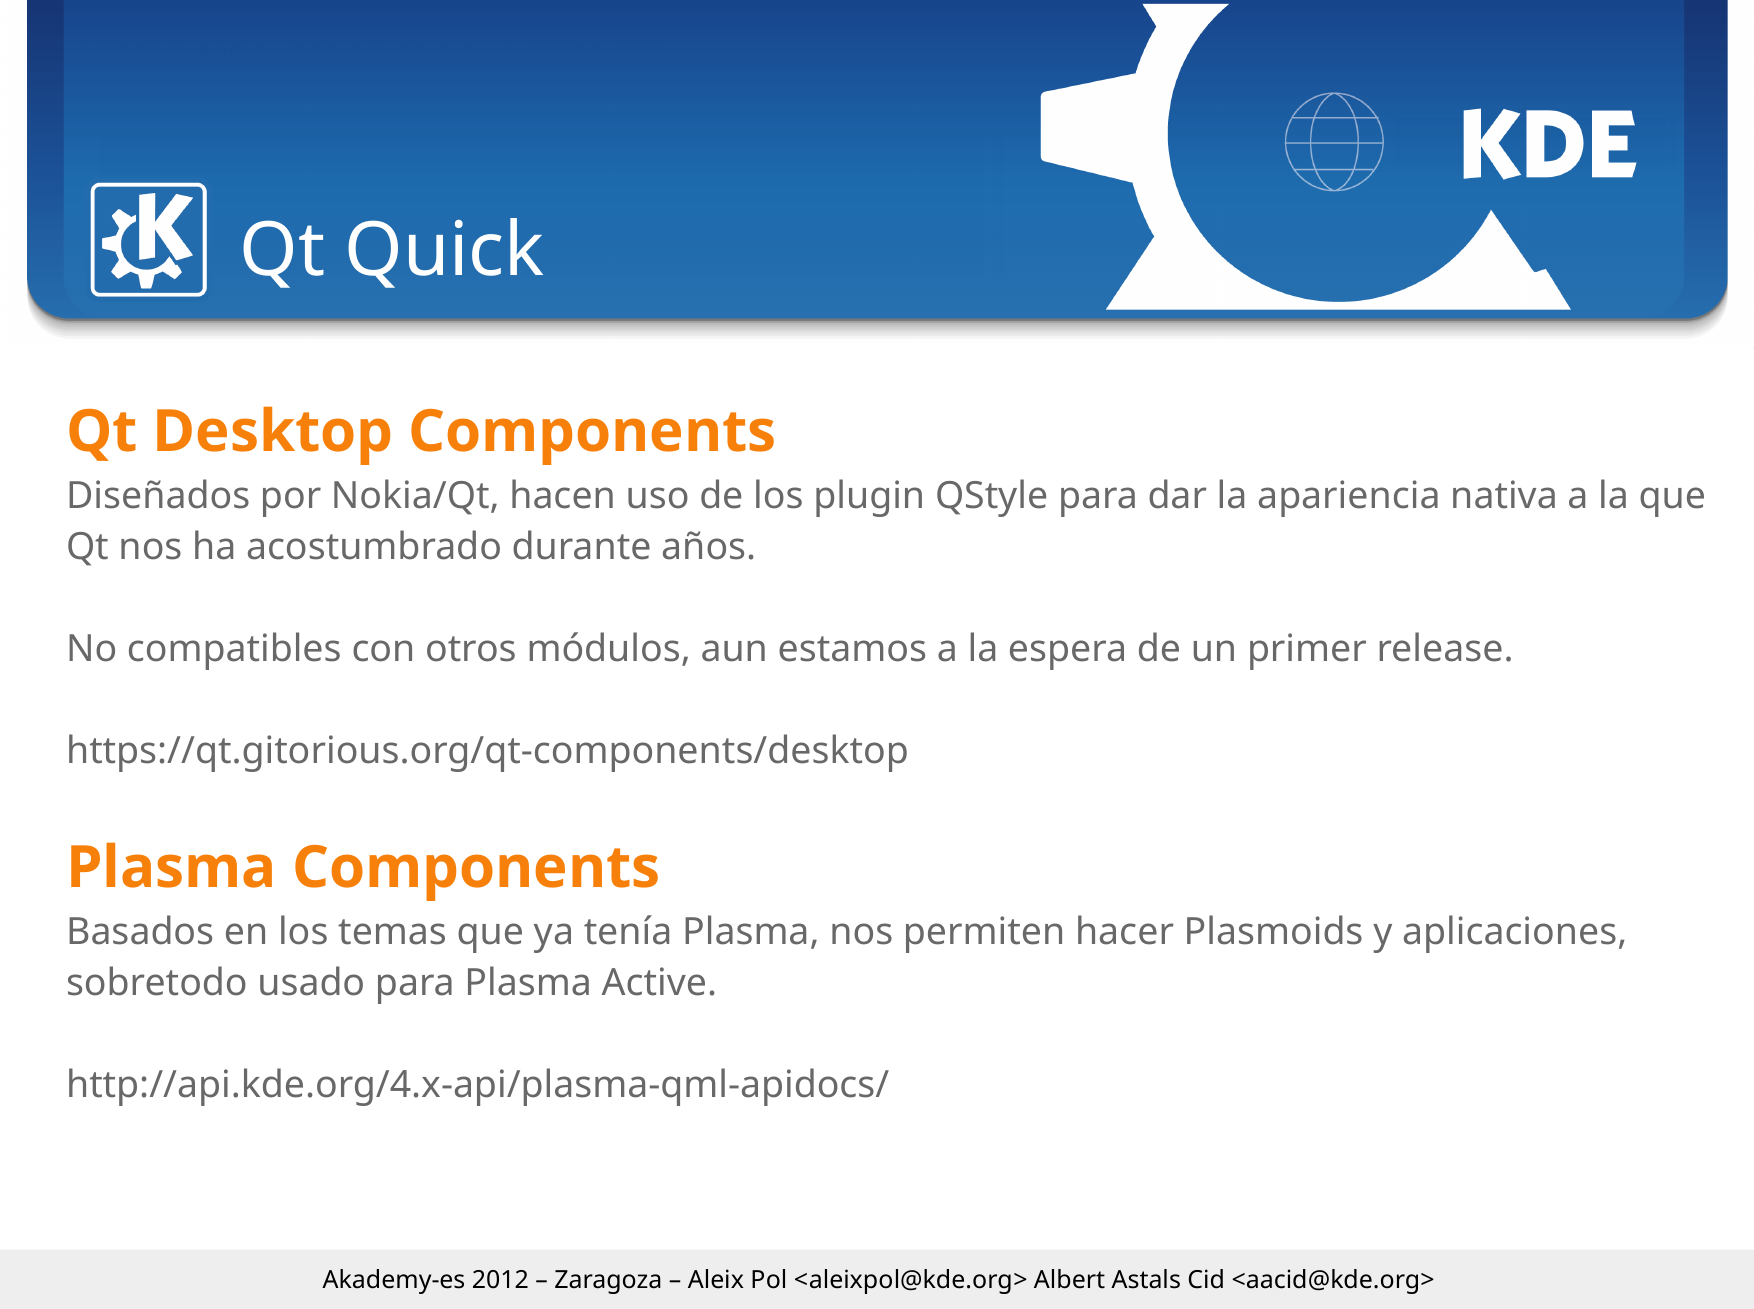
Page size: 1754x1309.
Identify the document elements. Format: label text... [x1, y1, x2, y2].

picture [0, 0, 1754, 349]
text_box Qt Desktop Components Diseñados por Nokia/Qt, hacen uso de los plugin QStyle para dar la apariencia nativa a la que Qt nos ha acostumbrado durante años. No compatibles con otros módulos, aun estamos a la espera de un primer release. https://qt.gitorious.org/qt-components/desktop Plasma Components Basados en los temas que ya tenía Plasma, nos permiten hacer Plasmoids y aplicaciones, sobretodo usado para Plasma Active. http://api.kde.org/4.x-api/plasma-qml-apidocs/ [51, 381, 1724, 1207]
